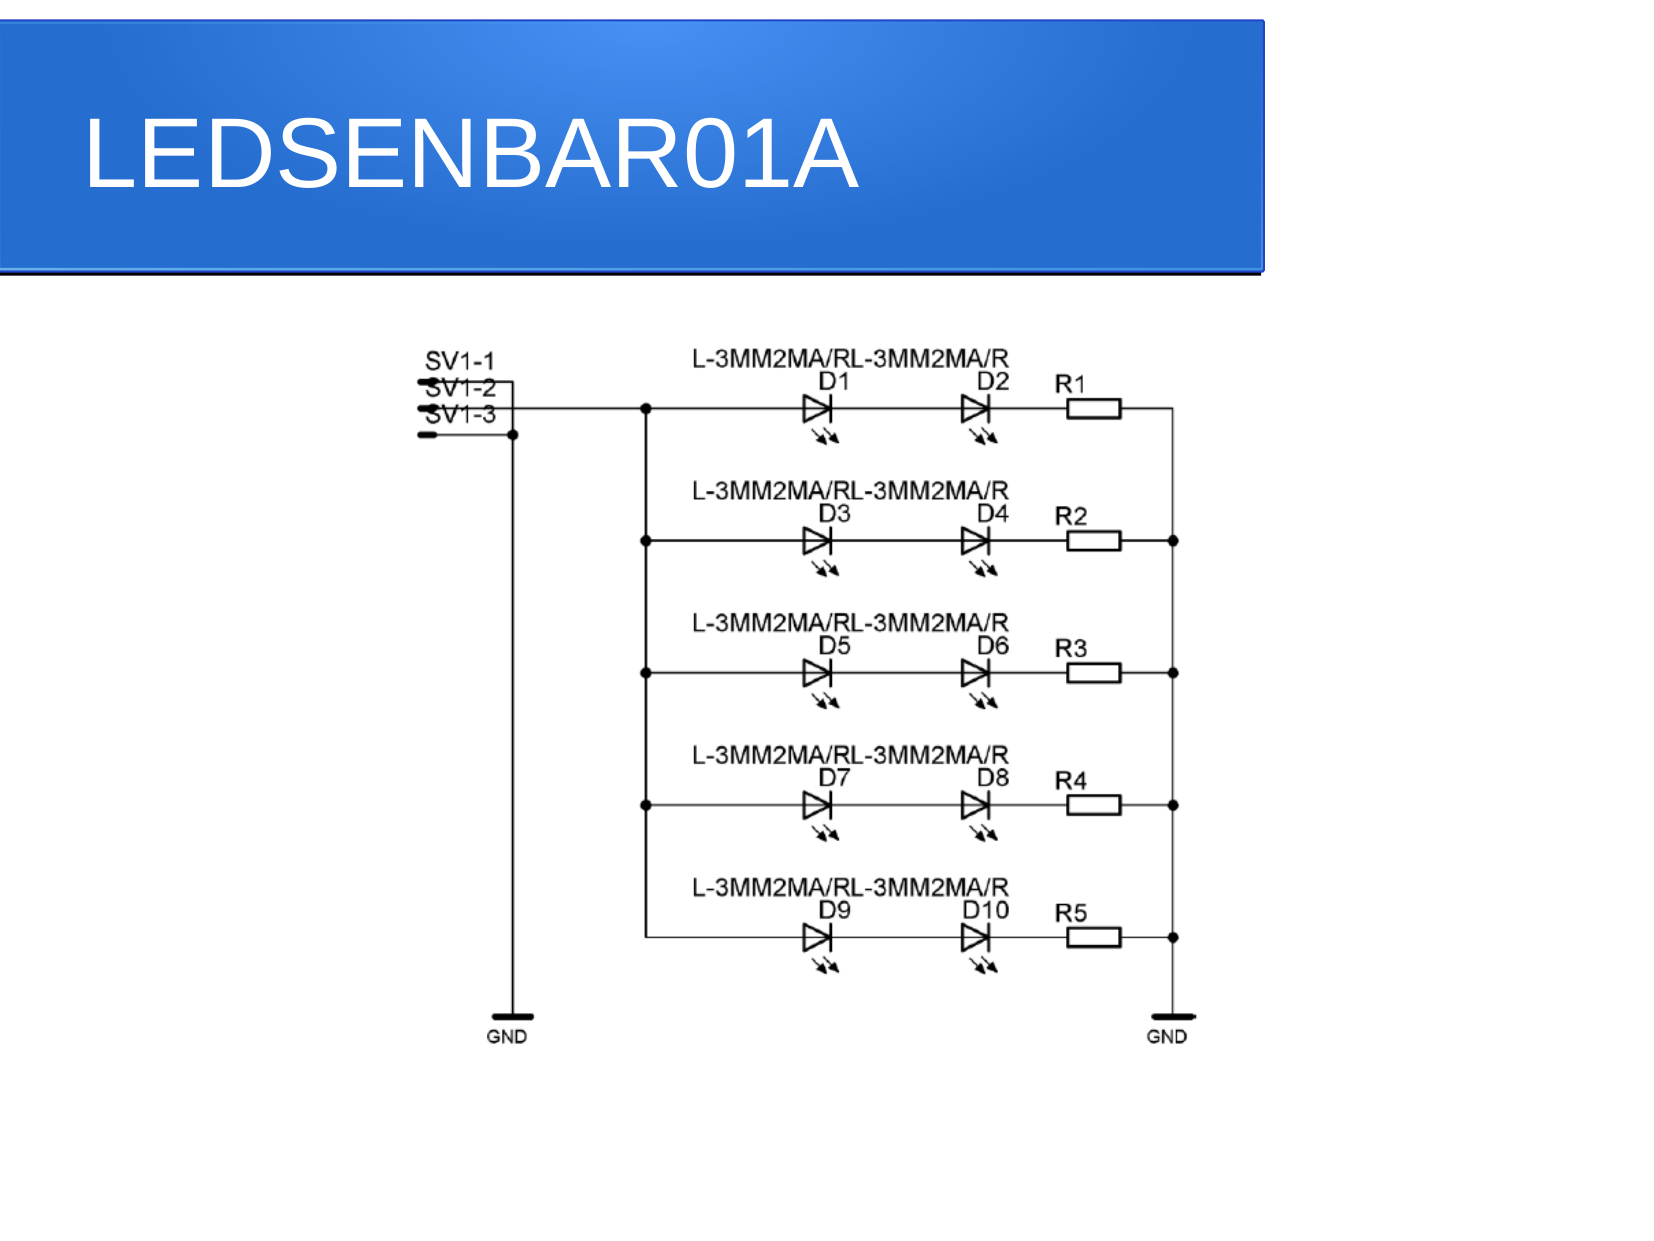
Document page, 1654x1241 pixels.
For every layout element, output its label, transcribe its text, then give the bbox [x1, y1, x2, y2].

picture [408, 331, 1217, 1052]
title LEDSENBAR01A [82, 49, 1250, 257]
